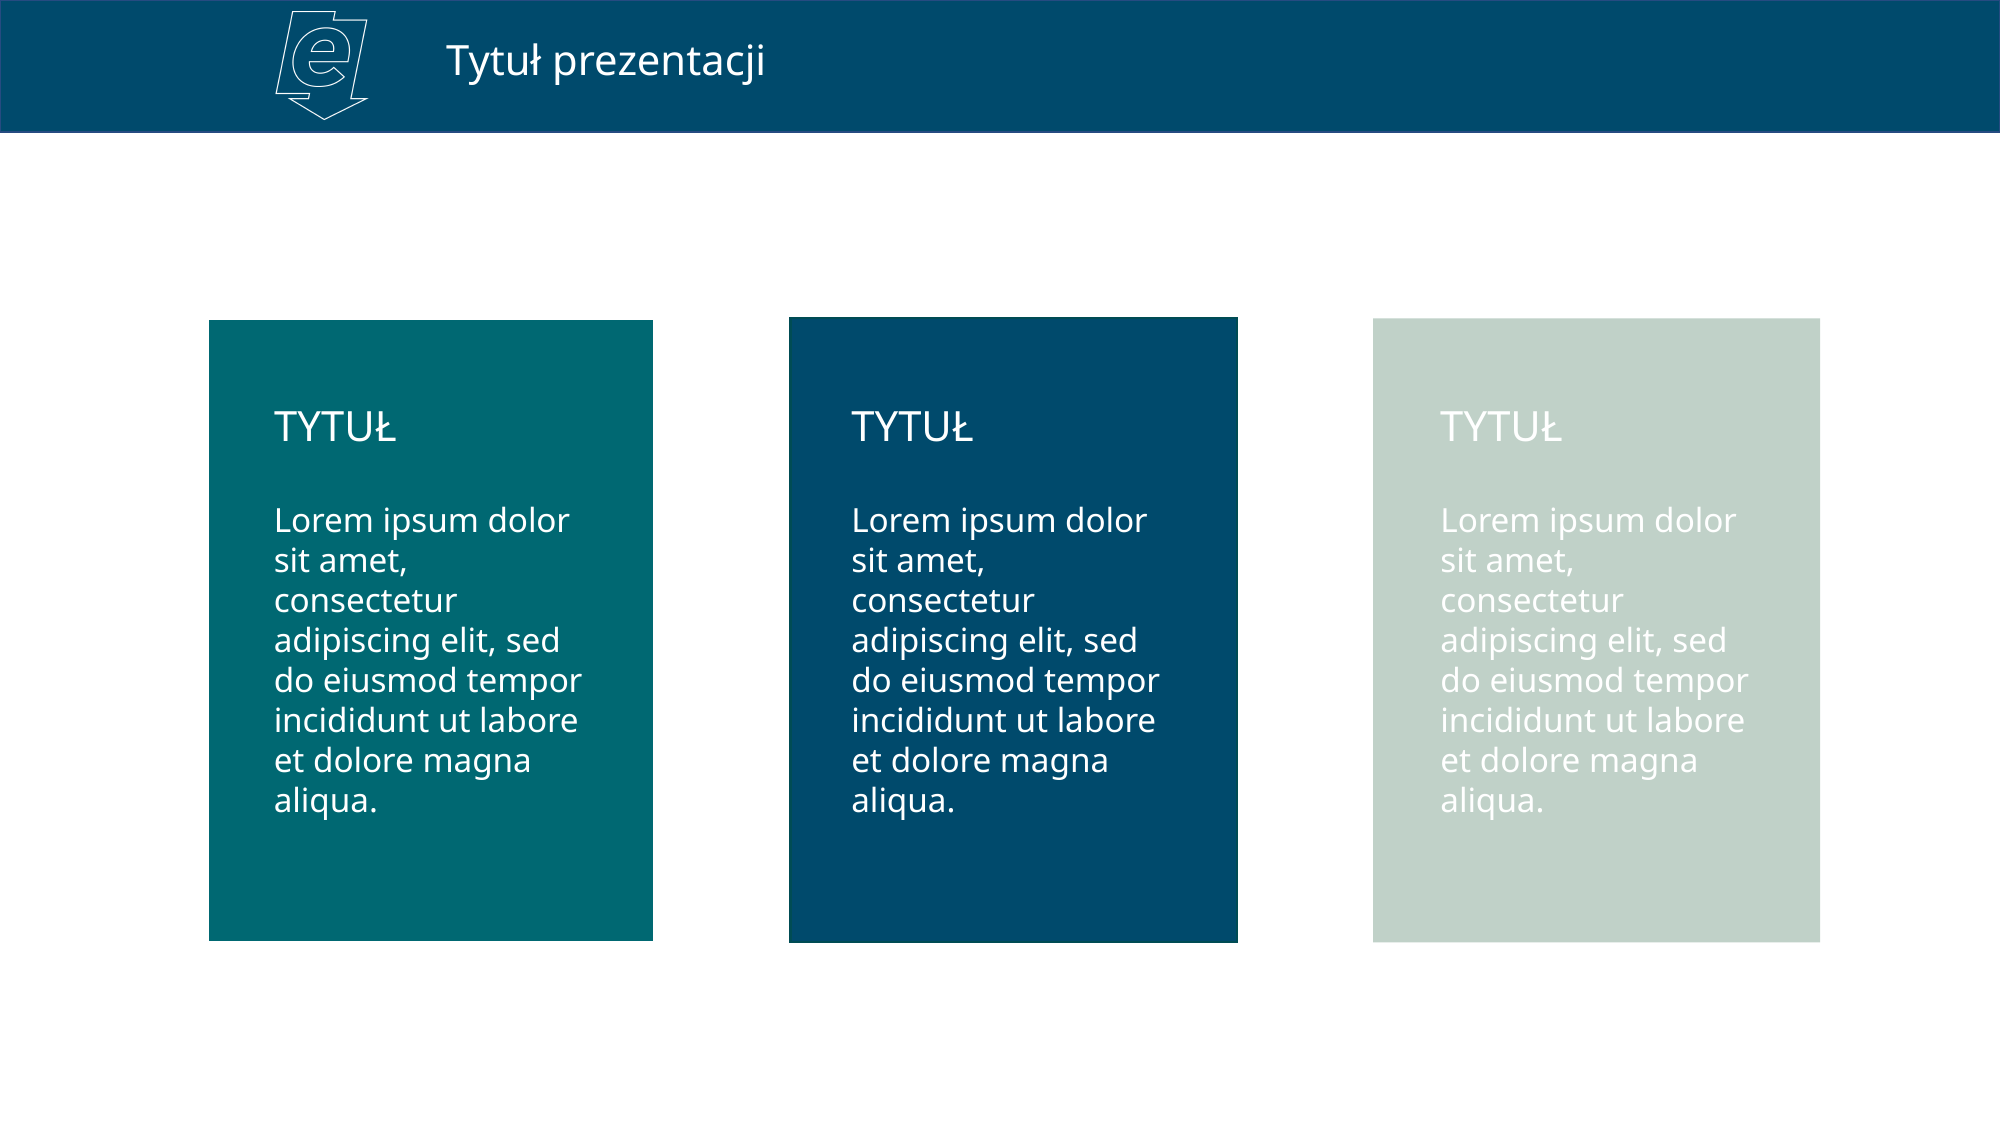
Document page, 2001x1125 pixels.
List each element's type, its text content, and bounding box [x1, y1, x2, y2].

text_box [207, 318, 655, 943]
text_box Lorem ipsum dolor sit amet, consectetur adipiscing elit, sed do eiusmod tempor incididunt ut labore et dolore magna aliqua. [1425, 492, 1768, 827]
text_box [0, 0, 2000, 132]
text_box TYTUŁ [836, 392, 1129, 457]
text_box Lorem ipsum dolor sit amet, consectetur adipiscing elit, sed do eiusmod tempor incididunt ut labore et dolore magna aliqua. [259, 492, 602, 827]
text_box TYTUŁ [1425, 392, 1718, 457]
text_box TYTUŁ [259, 392, 552, 457]
text_box Tytuł prezentacji [431, 26, 1367, 92]
text_box [1373, 318, 1821, 943]
text_box [790, 318, 1238, 943]
text_box Lorem ipsum dolor sit amet, consectetur adipiscing elit, sed do eiusmod tempor incididunt ut labore et dolore magna aliqua. [836, 492, 1179, 827]
